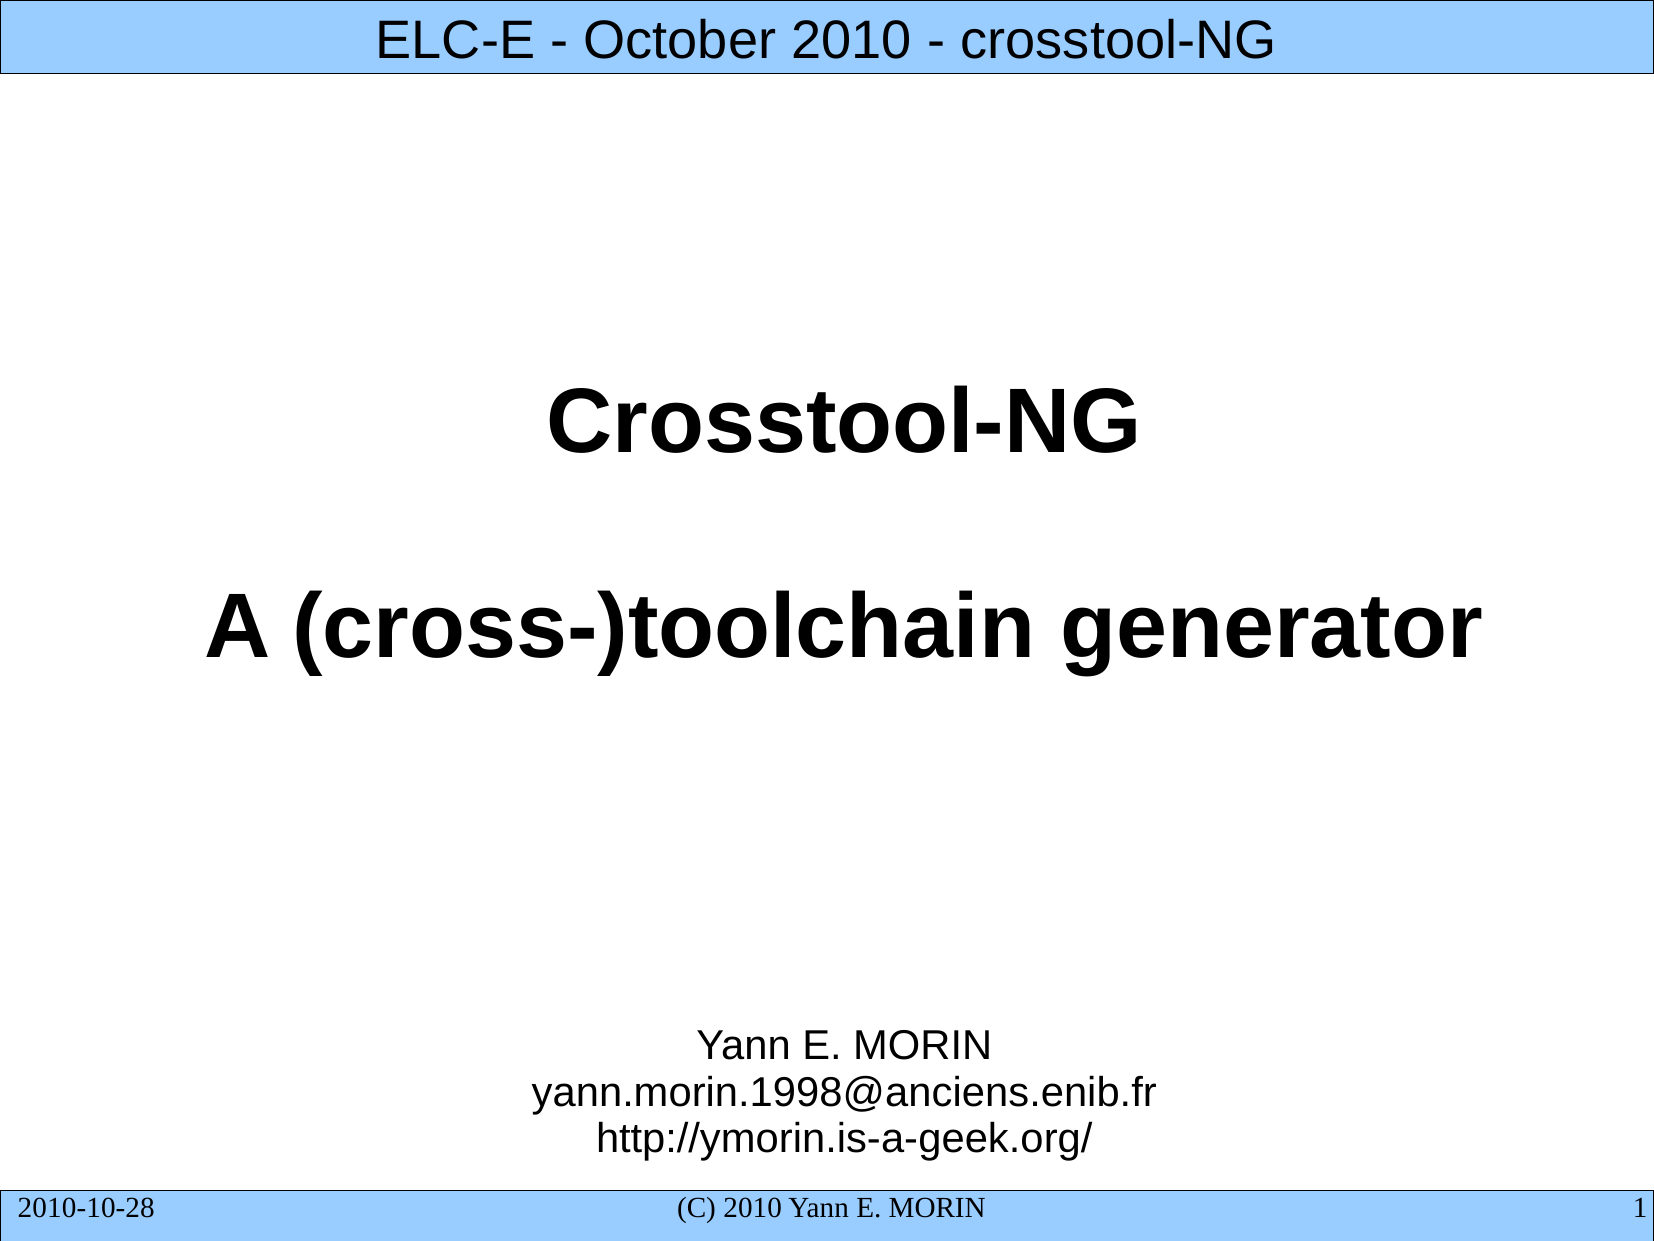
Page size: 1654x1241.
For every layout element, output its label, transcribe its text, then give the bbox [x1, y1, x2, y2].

subtitle Crosstool-NG A (cross-)toolchain generator Yann E. MORIN yann.morin.1998@anciens.enib.fr http://ymorin.is-a-geek.org/ [82, 108, 1571, 1172]
title ELC-E - October 2010 - crosstool-NG [82, 0, 1571, 79]
